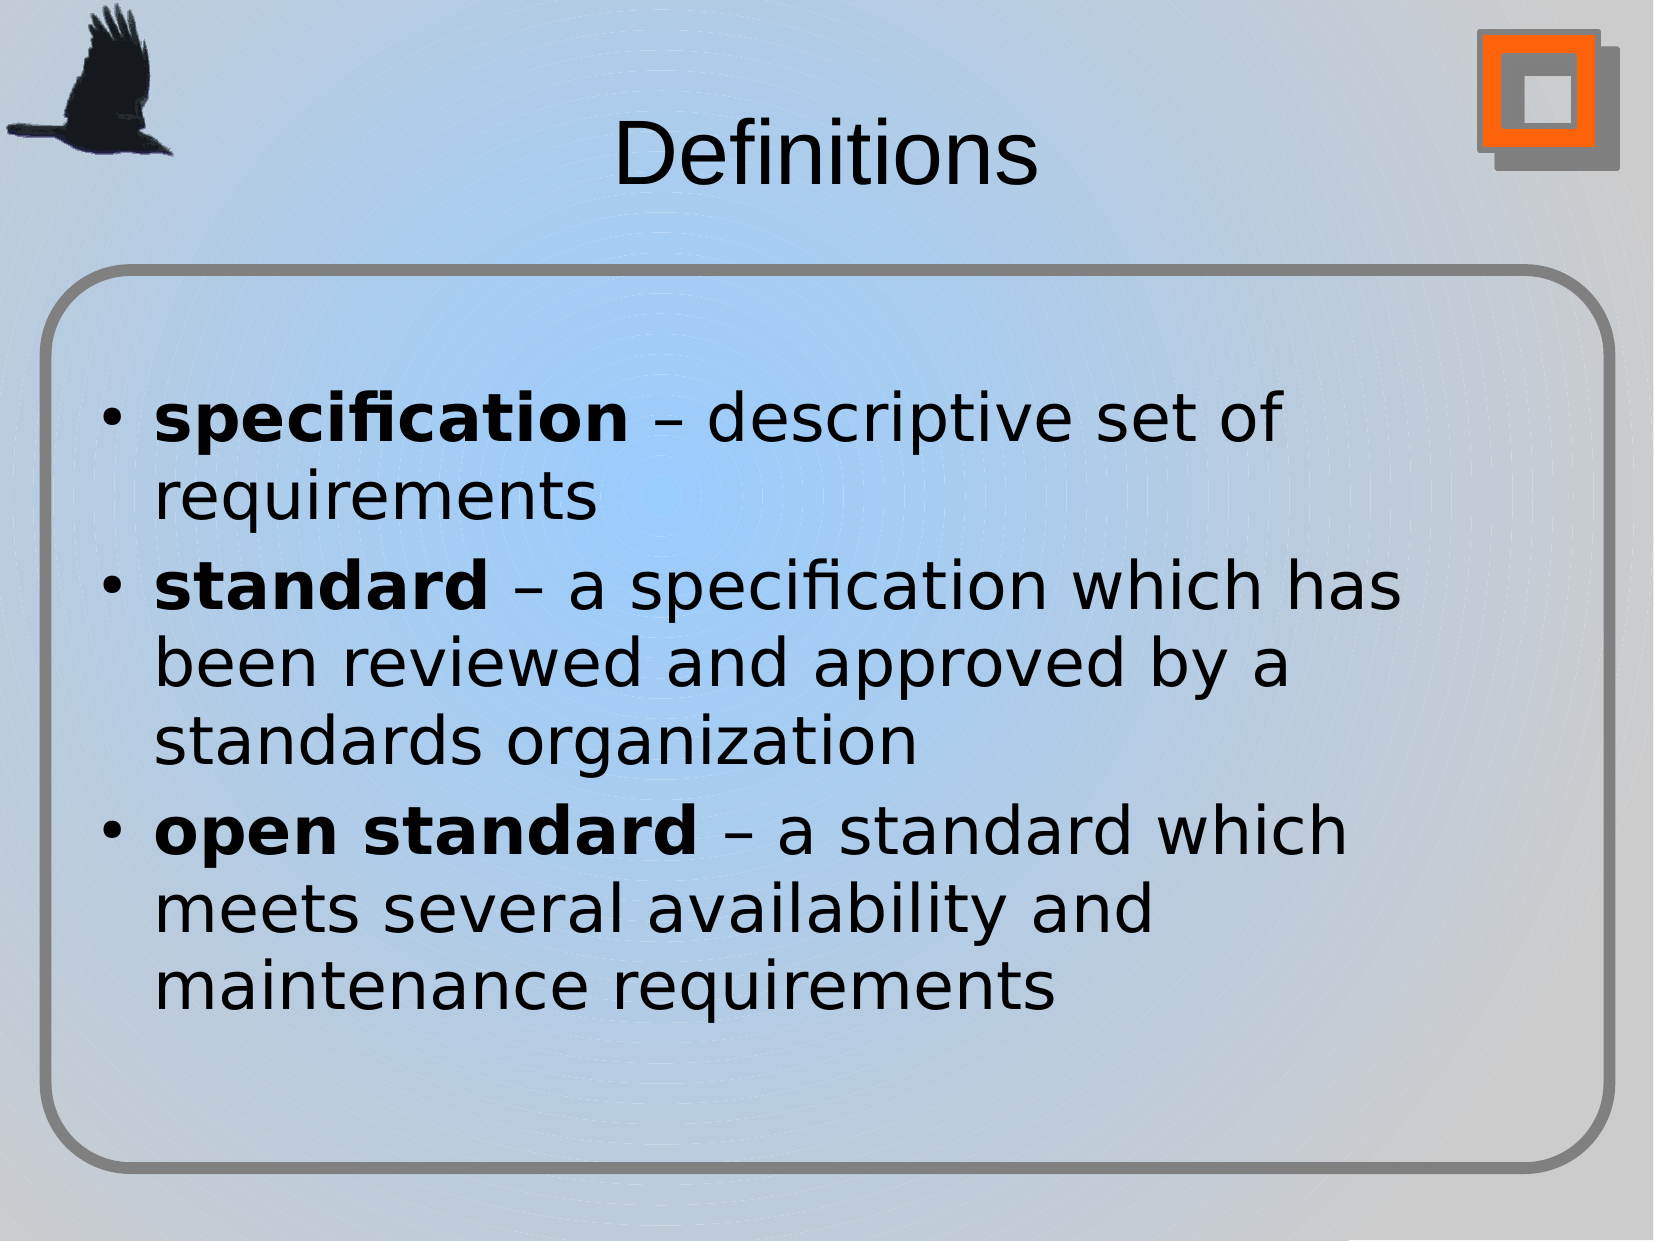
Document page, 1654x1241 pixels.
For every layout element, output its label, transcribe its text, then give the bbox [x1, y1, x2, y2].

picture [0, 0, 178, 160]
list specification – descriptive set of requirements standard – a specification which has been reviewed and approved by a standards organization open standard – a standard which meets several availability and maintenance requirements [82, 290, 1571, 1094]
title Definitions [82, 56, 1571, 250]
